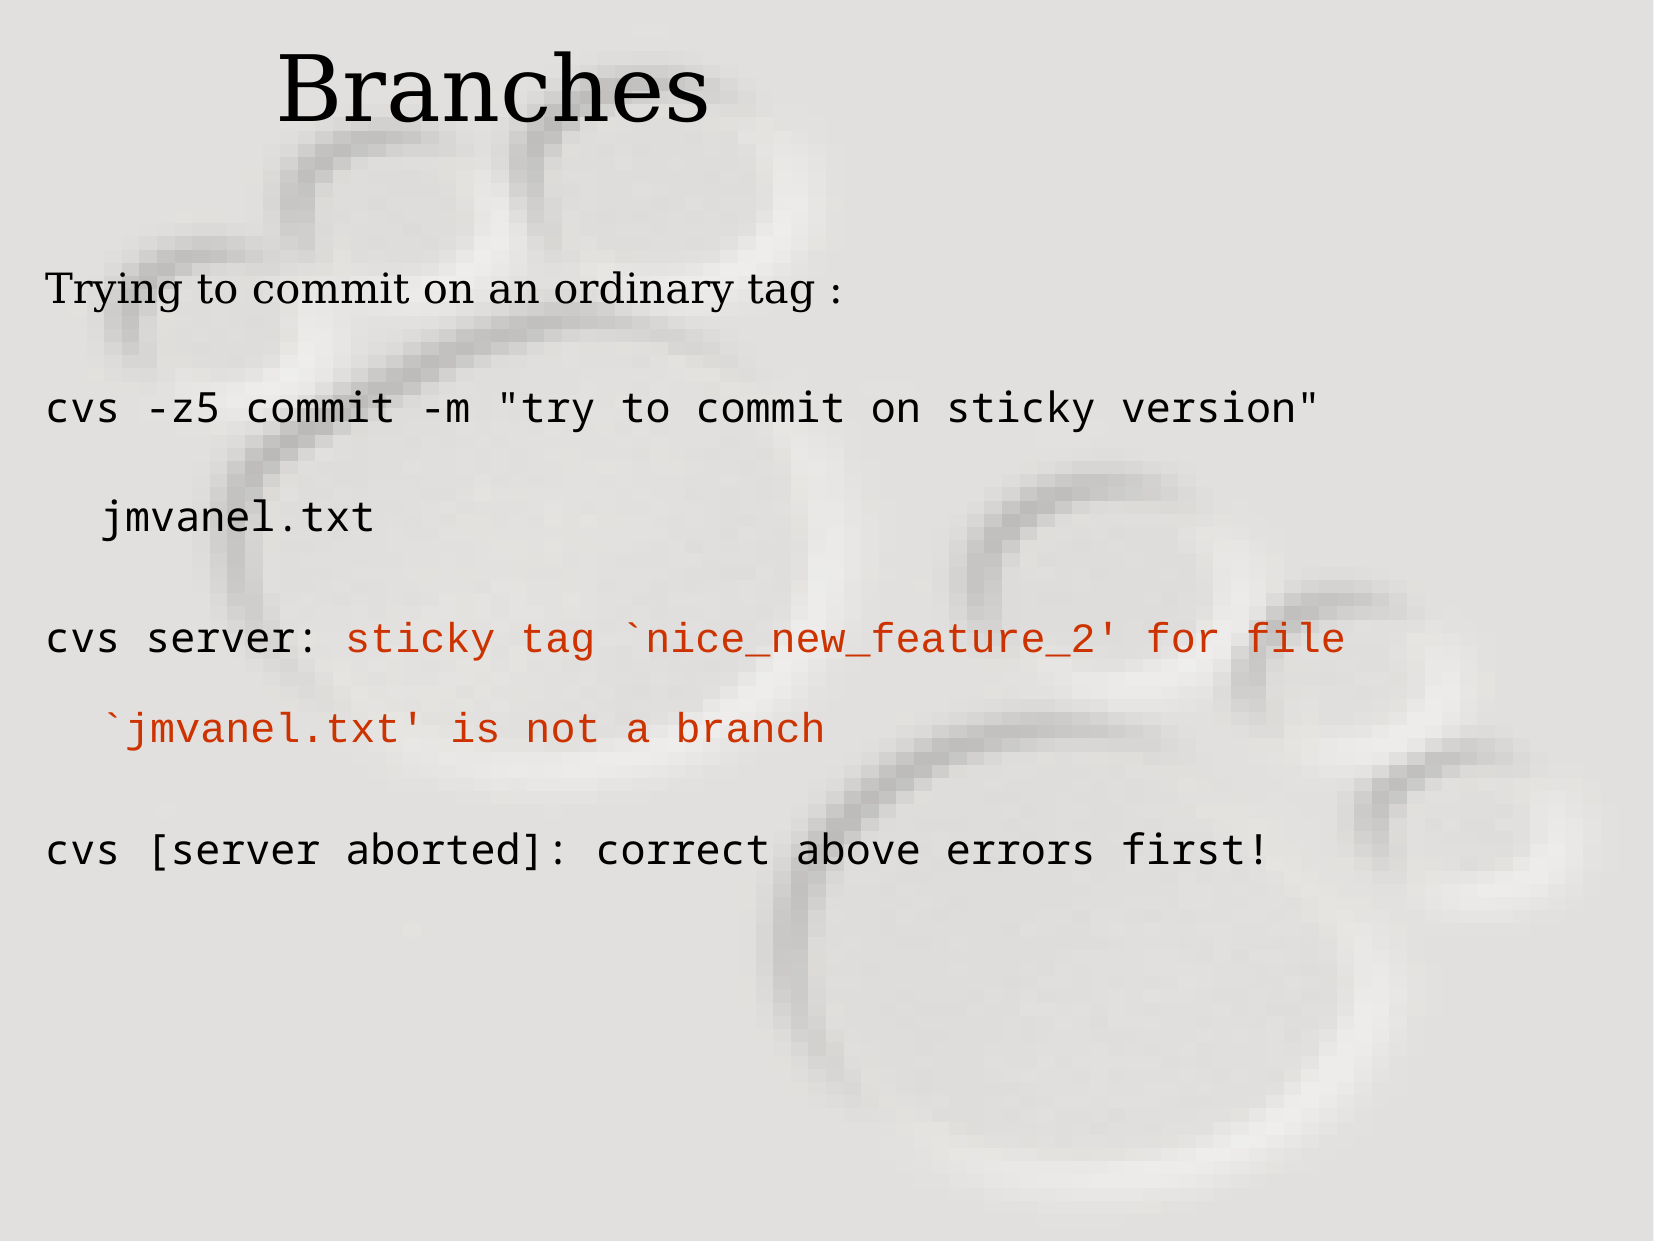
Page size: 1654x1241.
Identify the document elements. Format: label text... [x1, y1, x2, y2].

list Trying to commit on an ordinary tag : cvs -z5 commit -m "try to commit on sticky version" jmvanel.txt cvs server: sticky tag `nice_new_feature_2' for file `jmvanel.txt' is not a branch cvs [server aborted]: correct above errors first! [45, 220, 1584, 1118]
picture [0, 0, 1654, 1241]
title Branches [275, 29, 1584, 151]
